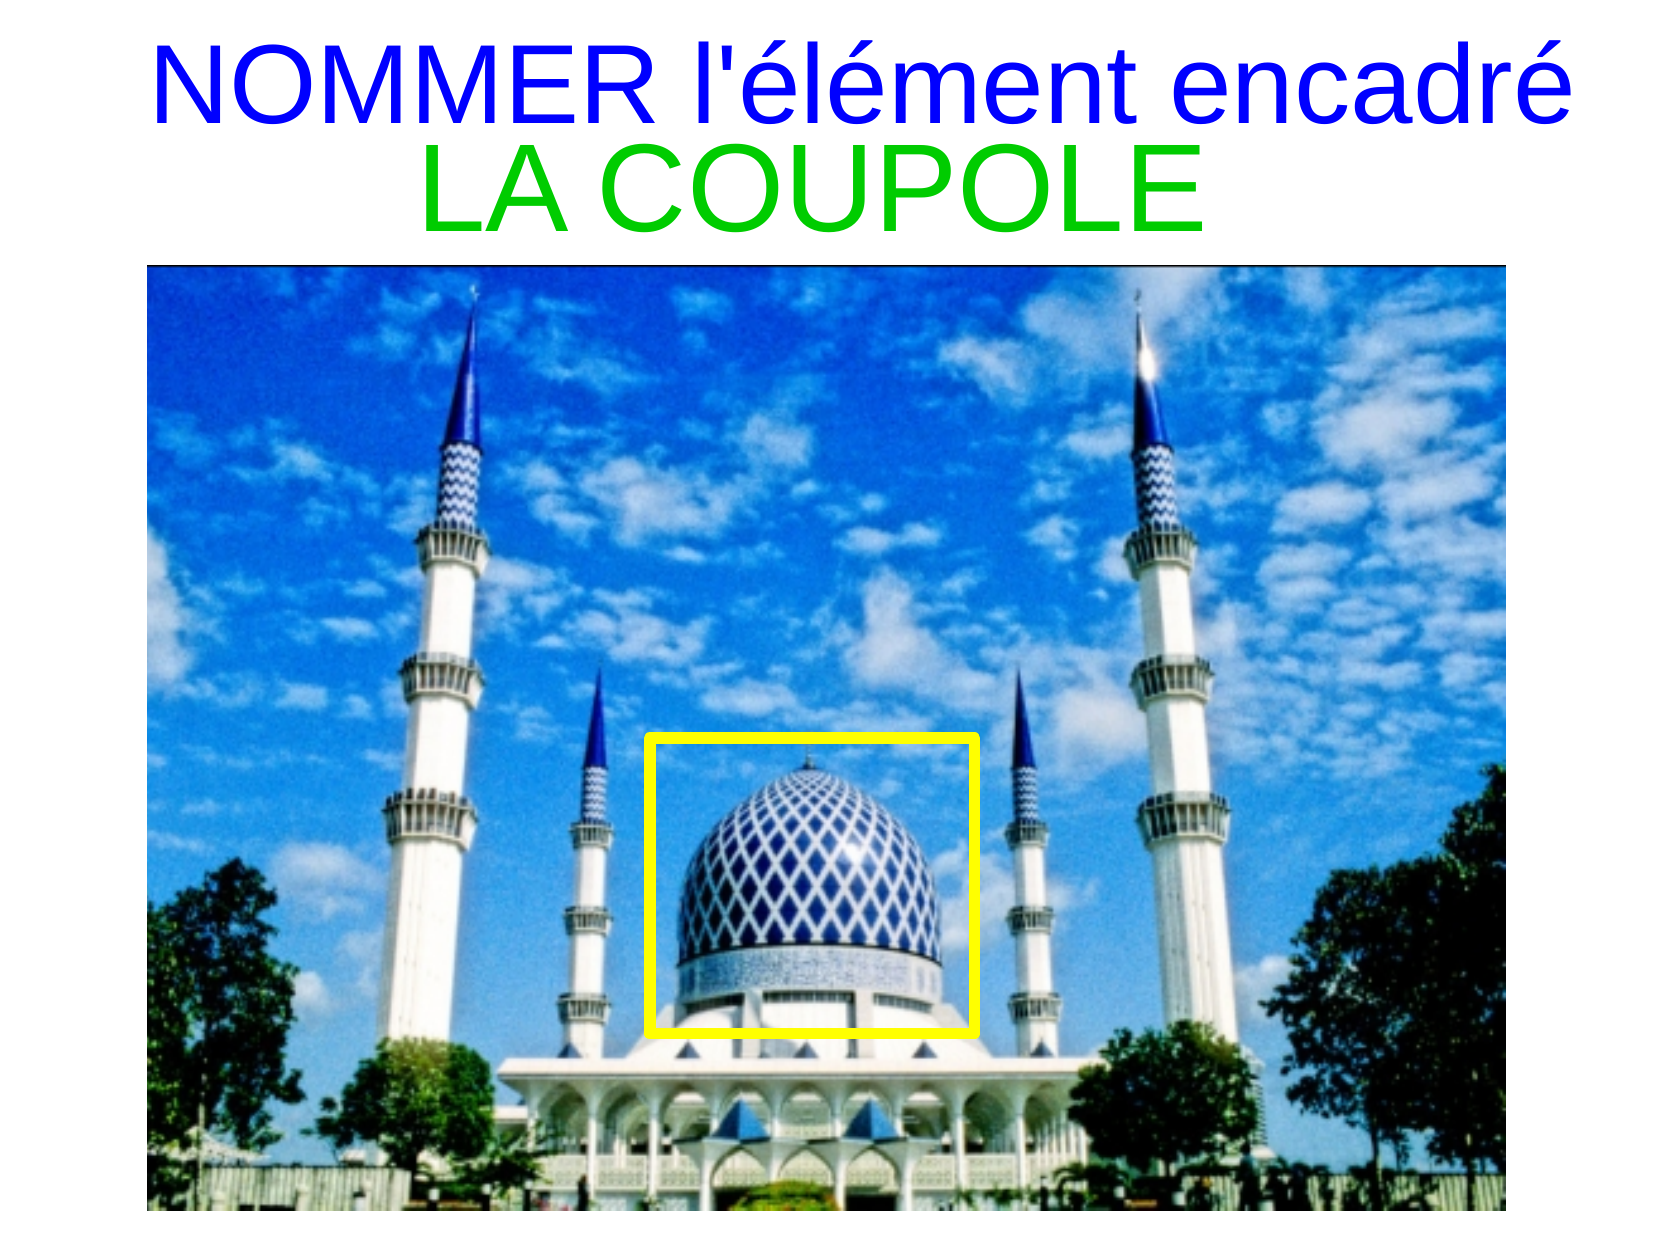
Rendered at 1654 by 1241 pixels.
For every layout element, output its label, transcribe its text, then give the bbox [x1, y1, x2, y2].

title NOMMER l'élément encadré [118, 22, 1607, 148]
picture [147, 265, 1506, 1211]
text_box LA COUPOLE [383, 111, 1241, 266]
